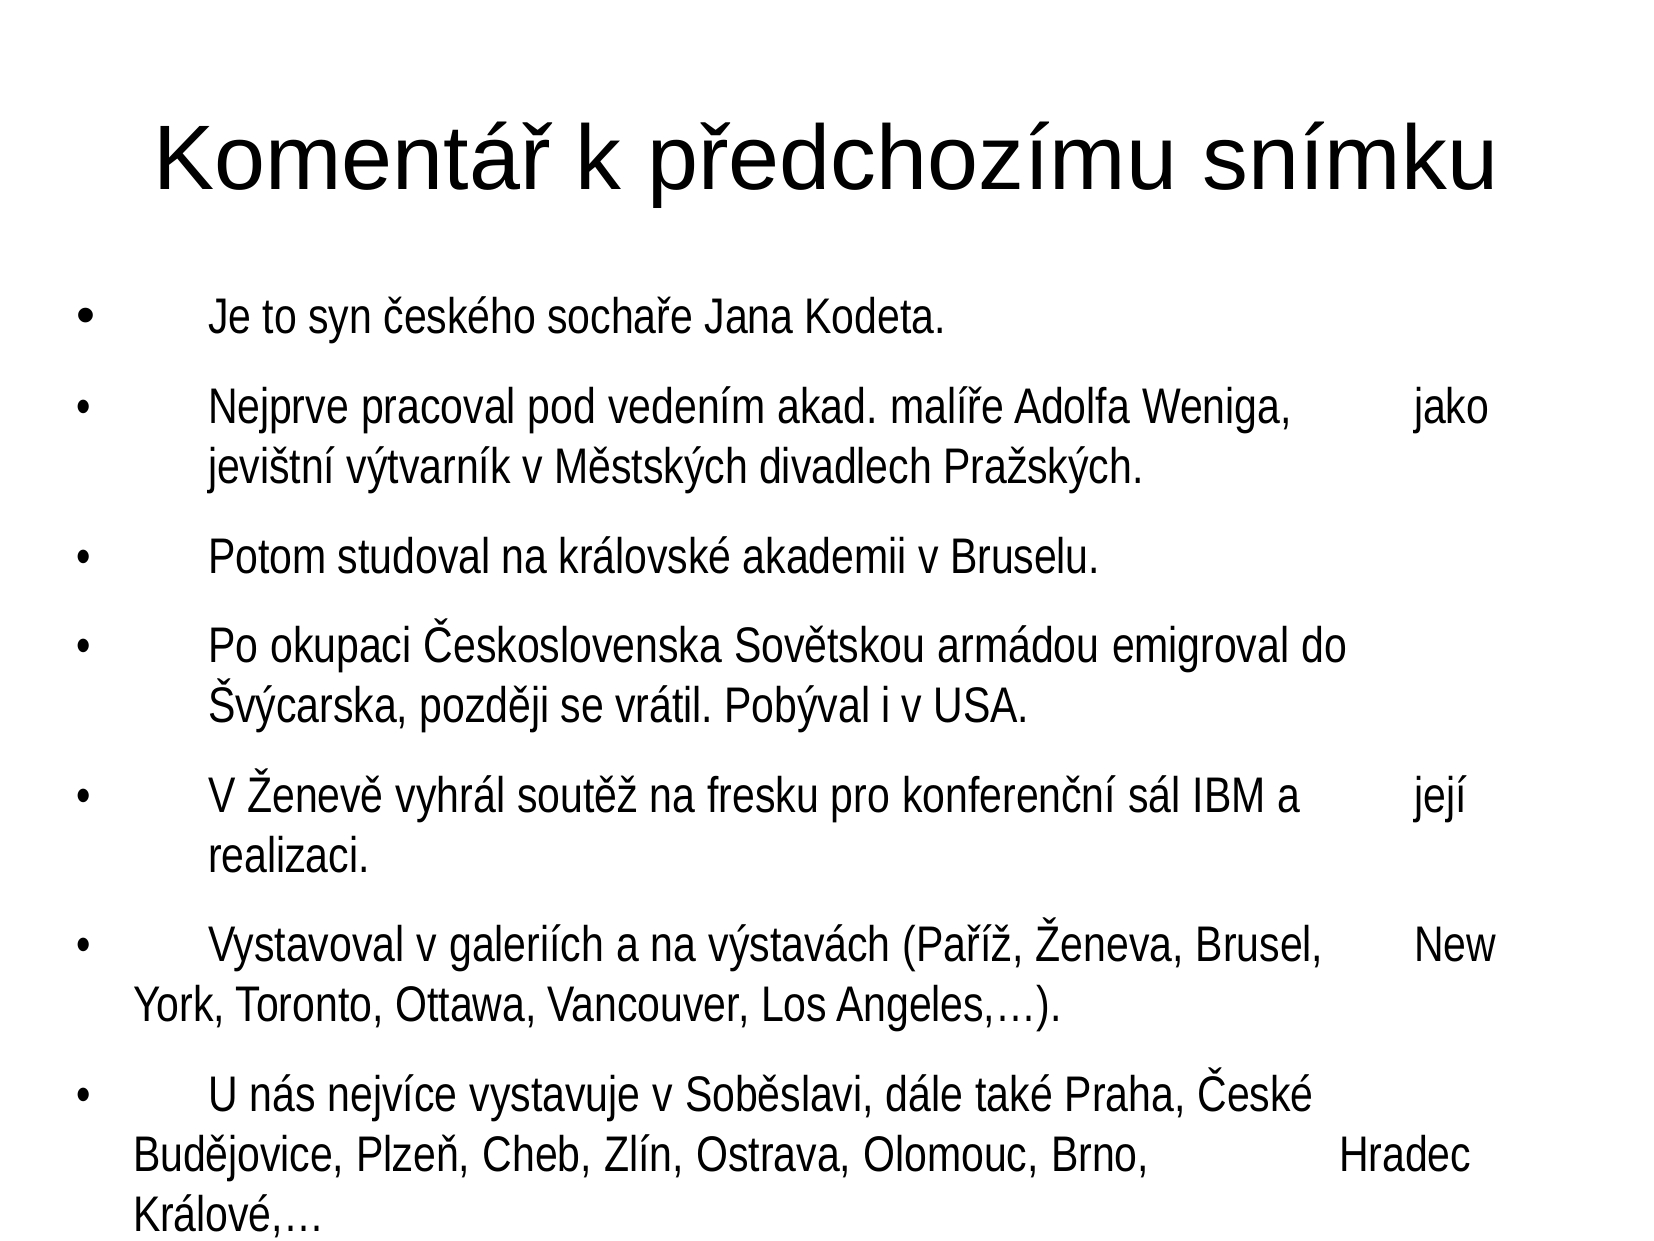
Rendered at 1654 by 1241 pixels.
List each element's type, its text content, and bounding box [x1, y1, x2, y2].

subtitle • Je to syn českého sochaře Jana Kodeta. • Nejprve pracoval pod vedením akad. malíře Adolfa Weniga, jako jevištní výtvarník v Městských divadlech Pražských. • Potom studoval na královské akademii v Bruselu. • Po okupaci Československa Sovětskou armádou emigroval do Švýcarska, později se vrátil. Pobýval i v USA. • V Ženevě vyhrál soutěž na fresku pro konferenční sál IBM a její realizaci. • Vystavoval v galeriích a na výstavách (Paříž, Ženeva, Brusel, New York, Toronto, Ottawa, Vancouver, Los Angeles,…). • U nás nejvíce vystavuje v Soběslavi, dále také Praha, České Budějovice, Plzeň, Cheb, Zlín, Ostrava, Olomouc, Brno, Hradec Králové,… • Jeho obrazy jsou namalovány olejem na plátně. • Také se zabývá grafikou. [76, 279, 1565, 1128]
title Komentář k předchozímu snímku [82, 49, 1571, 257]
